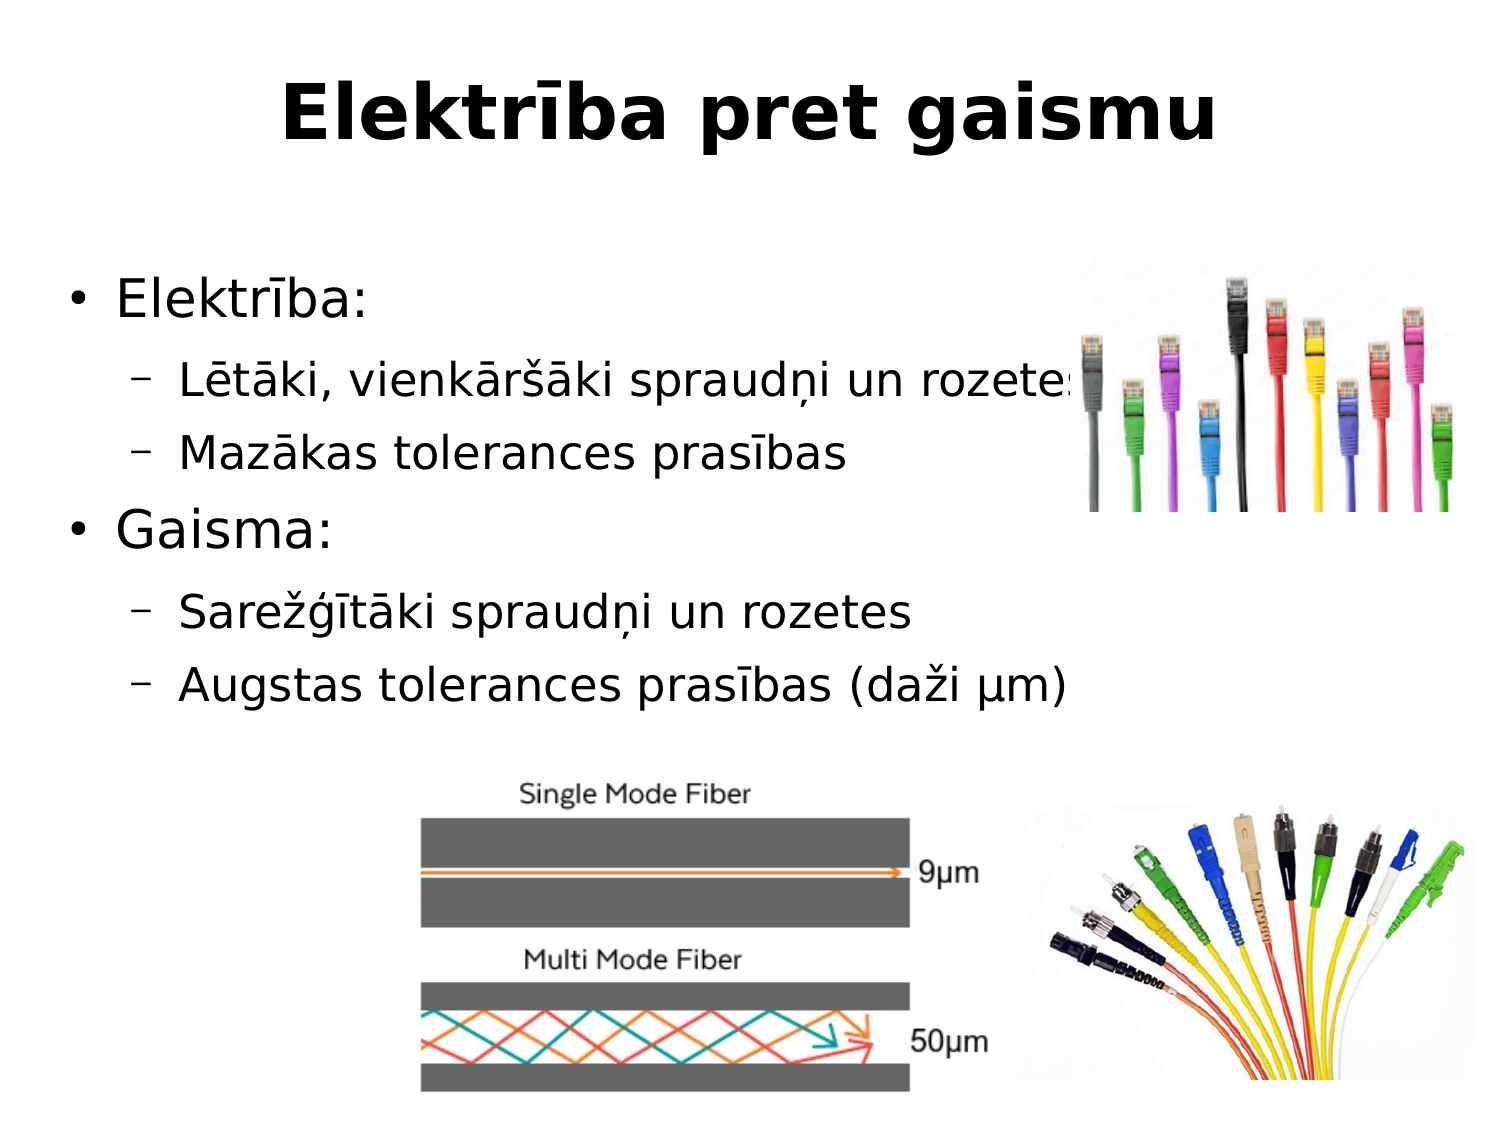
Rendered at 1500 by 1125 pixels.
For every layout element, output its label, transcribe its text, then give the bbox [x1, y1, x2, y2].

picture [1017, 803, 1474, 1080]
picture [1070, 251, 1461, 512]
title Elektrība pret gaismu [75, 61, 1425, 164]
list Elektrība: Lētāki, vienkāršāki spraudņi un rozetes Mazākas tolerances prasības Gaisma: Sarežģītāki spraudņi un rozetes Augstas tolerances prasības (daži µm) [53, 267, 1093, 724]
picture [413, 767, 1003, 1103]
